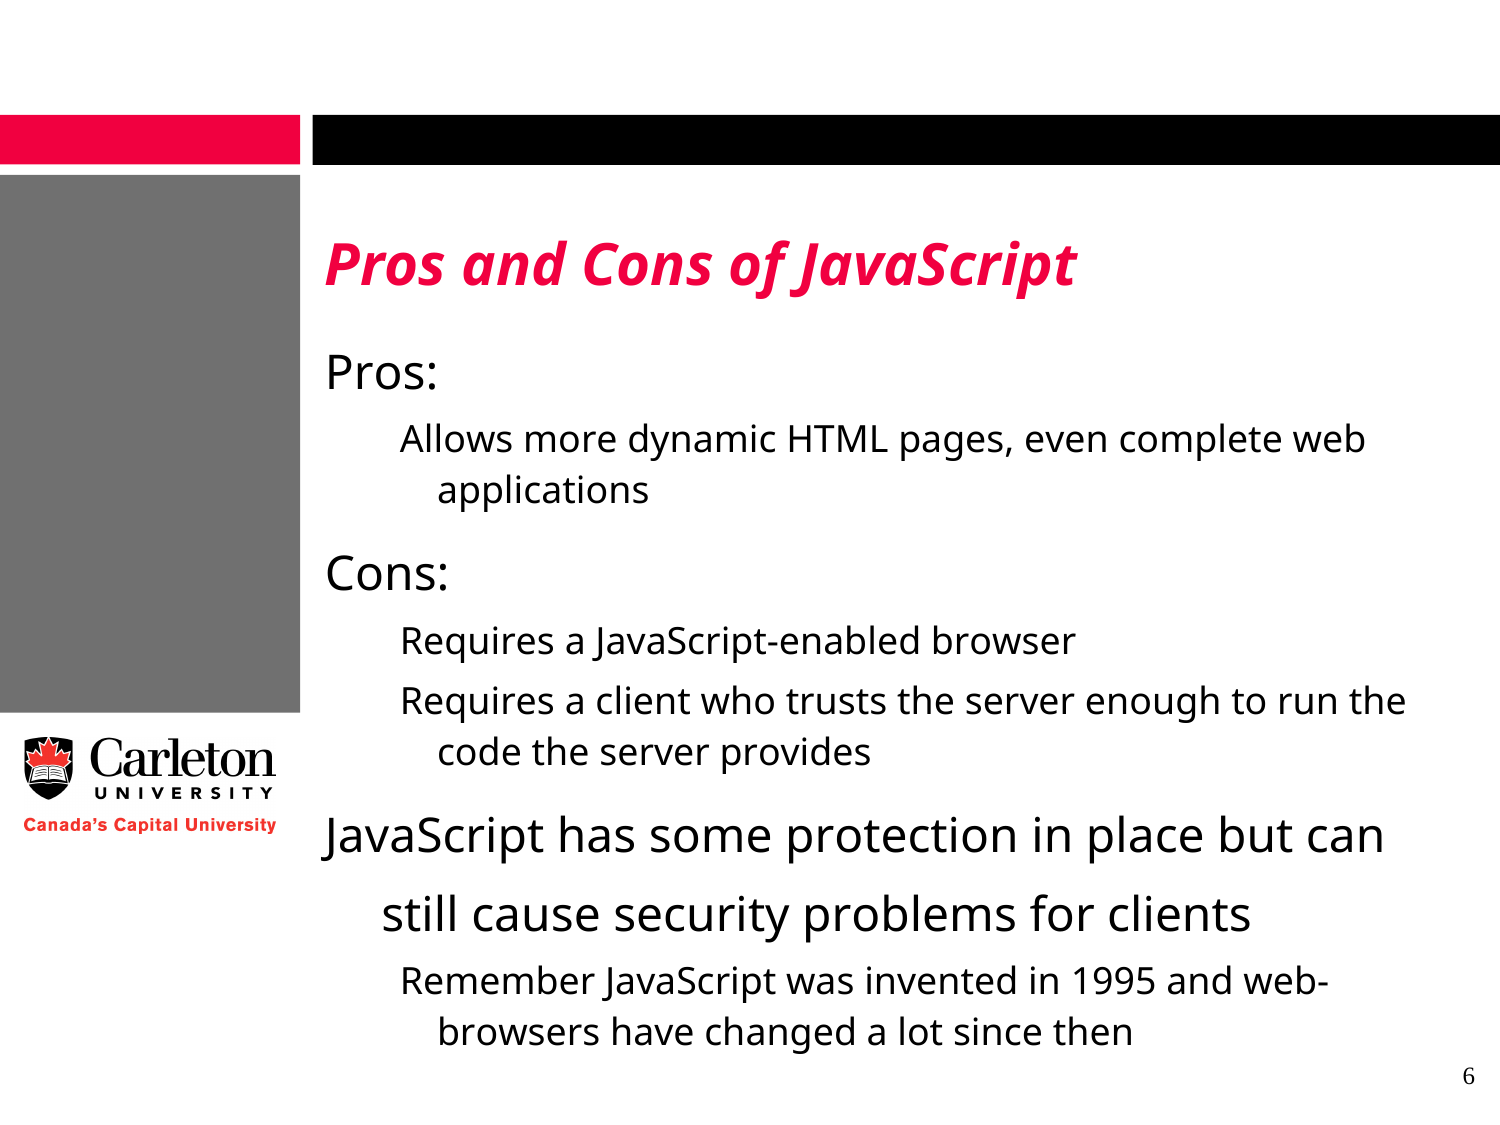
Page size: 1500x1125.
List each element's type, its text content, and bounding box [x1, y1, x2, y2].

title Pros and Cons of JavaScript [324, 194, 1450, 324]
list Pros: Allows more dynamic HTML pages, even complete web applications Cons: Requires a JavaScript-enabled browser Requires a client who trusts the server enough to run the code the server provides JavaScript has some protection in place but can still cause security problems for clients Remember JavaScript was invented in 1995 and web-browsers have changed a lot since then [324, 324, 1450, 1036]
picture [24, 737, 276, 834]
